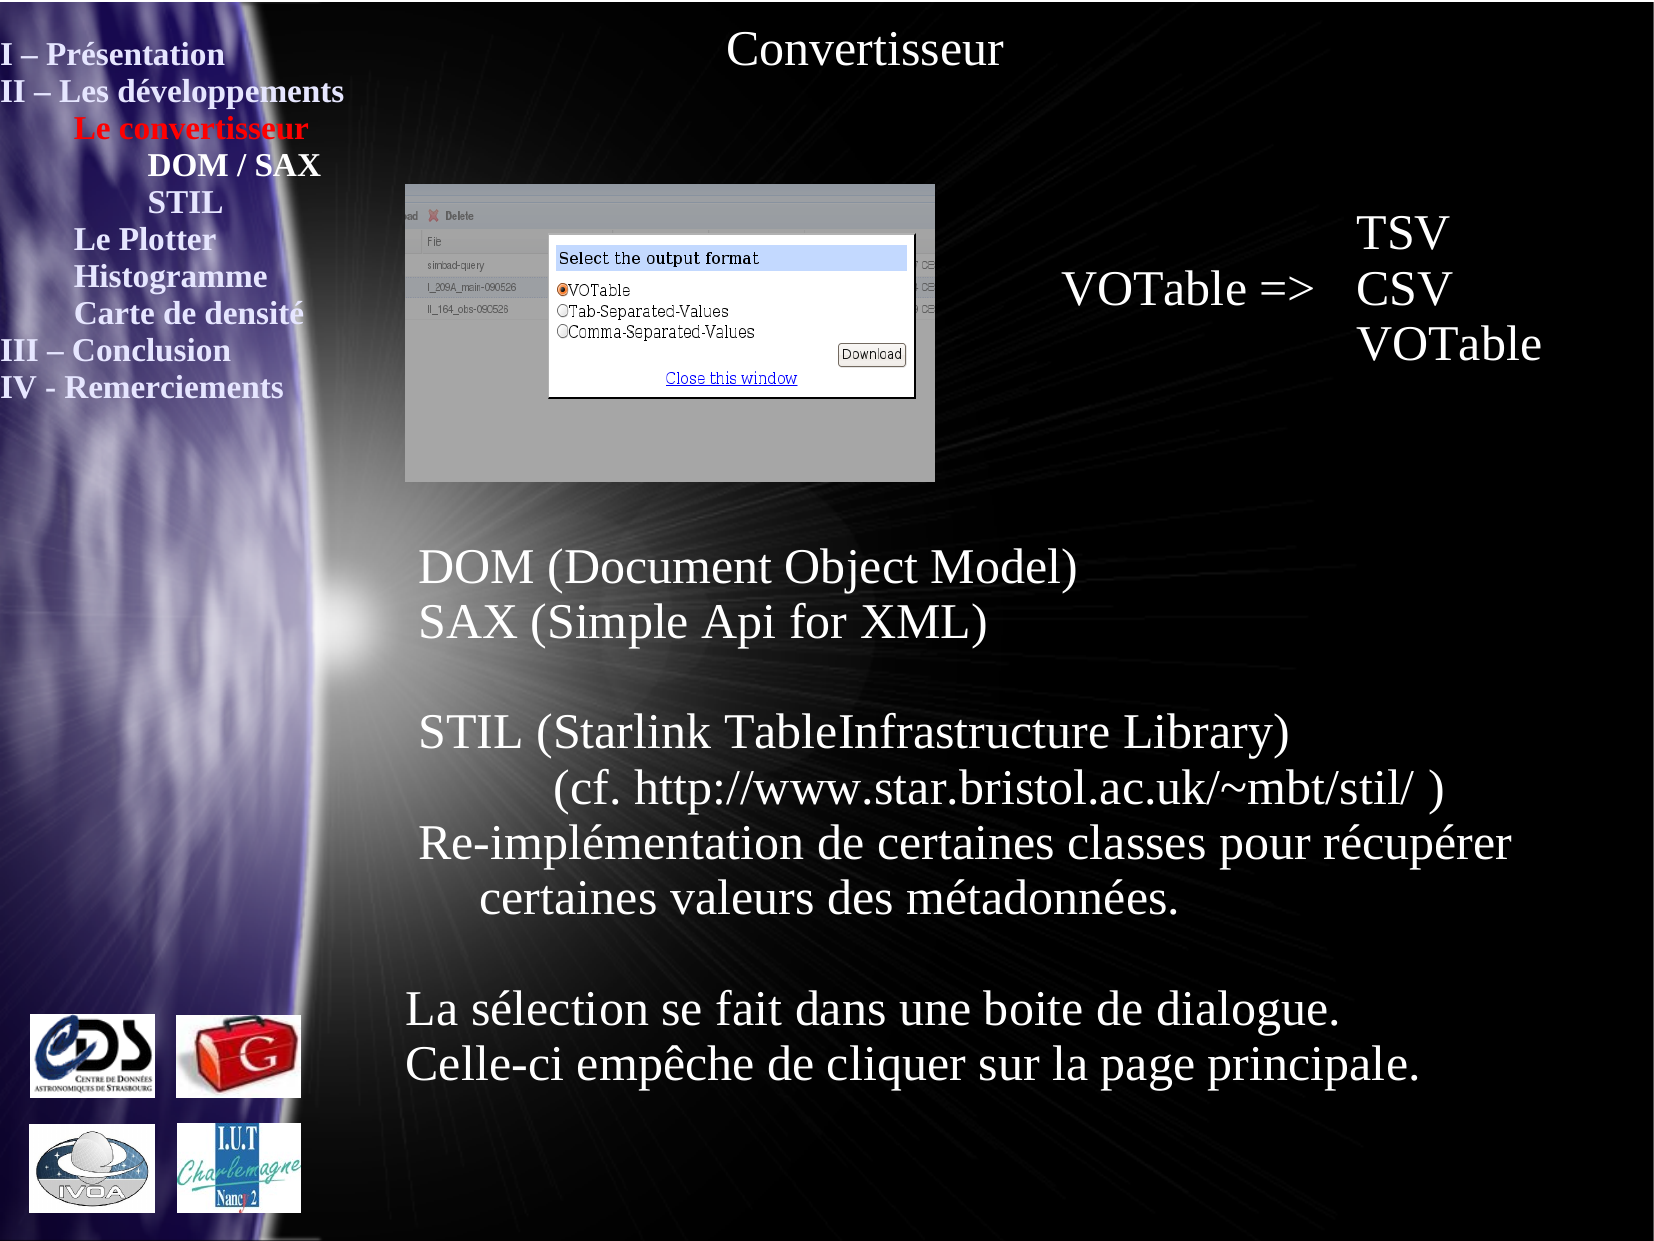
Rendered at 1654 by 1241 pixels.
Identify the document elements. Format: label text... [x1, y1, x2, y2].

text_box DOM (Document Object Model) SAX (Simple Api for XML) STIL (Starlink TableInfrastructure Library) (cf. http://www.star.bristol.ac.uk/~mbt/stil/ ) Re-implémentation de certaines classes pour récupérer certaines valeurs des métadonnées. La sélection se fait dans une boite de dialogue. Celle-ci empêche de cliquer sur la page principale. [405, 538, 1565, 1190]
text_box TSV VOTable => CSV VOTable [1061, 205, 1575, 448]
text_box Convertisseur [725, 21, 1005, 82]
picture [0, 2, 1654, 1241]
title I – Présentation II – Les développements Le convertisseur DOM / SAX STIL Le Plotter Histogramme Carte de densité III – Conclusion IV - Remerciements [0, 0, 374, 477]
